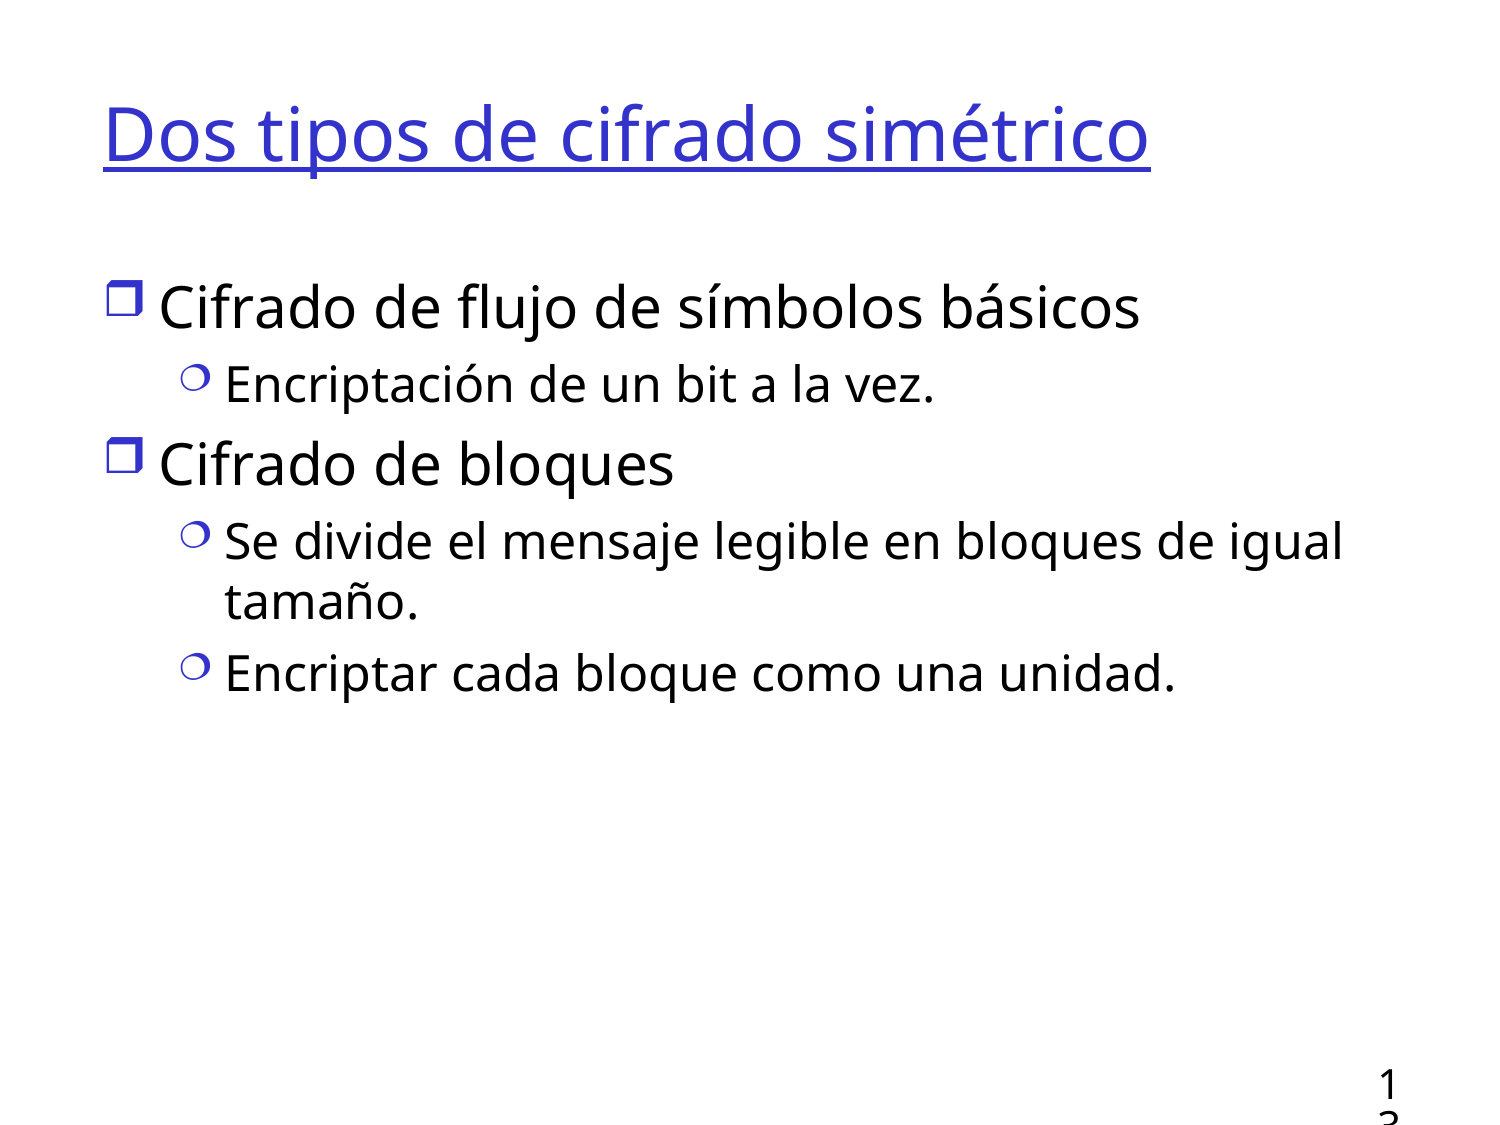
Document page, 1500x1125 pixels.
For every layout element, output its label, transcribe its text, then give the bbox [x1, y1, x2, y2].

title Dos tipos de cifrado simétrico [87, 37, 1363, 225]
list Cifrado de flujo de símbolos básicos Encriptación de un bit a la vez. Cifrado de bloques Se divide el mensaje legible en bloques de igual tamaño. Encriptar cada bloque como una unidad. [87, 262, 1363, 1026]
